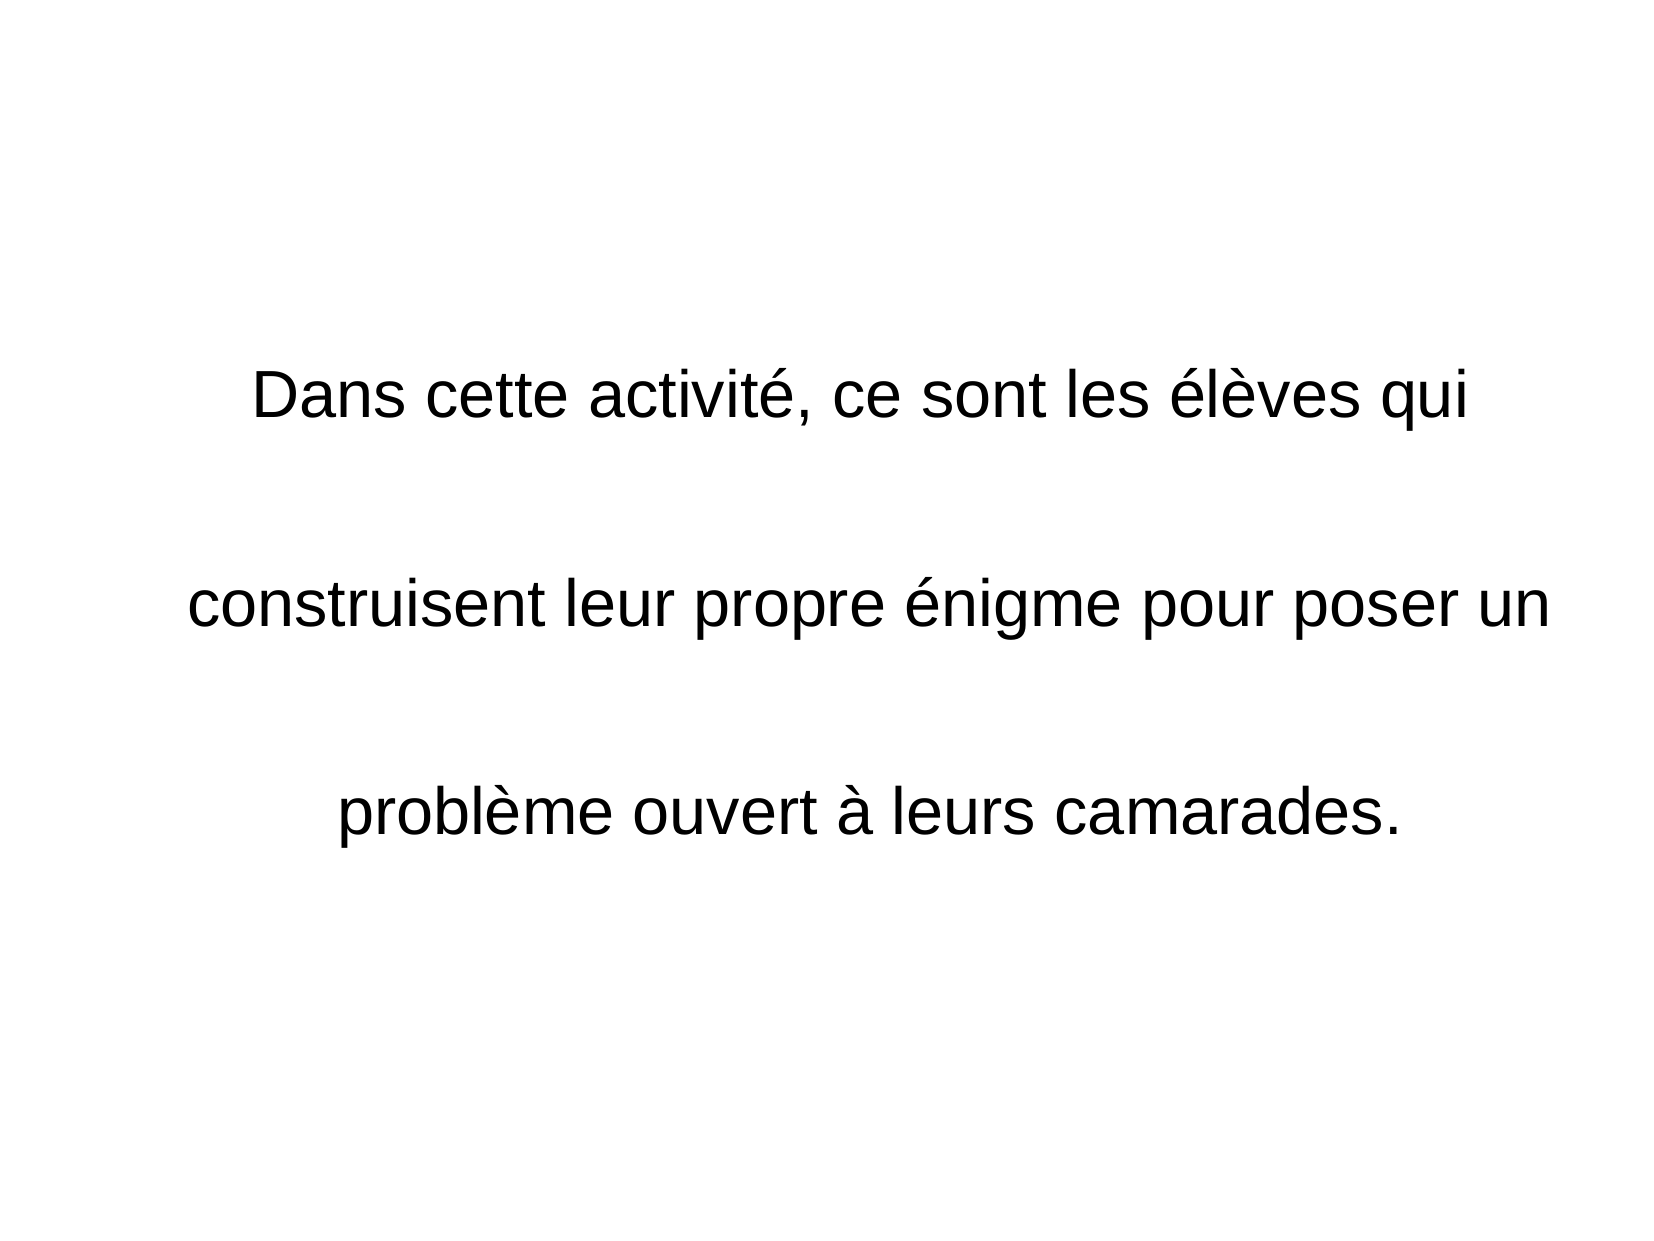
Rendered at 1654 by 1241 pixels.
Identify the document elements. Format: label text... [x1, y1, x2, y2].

list Dans cette activité, ce sont les élèves qui construisent leur propre énigme pour poser un problème ouvert à leurs camarades. [81, 149, 1570, 968]
